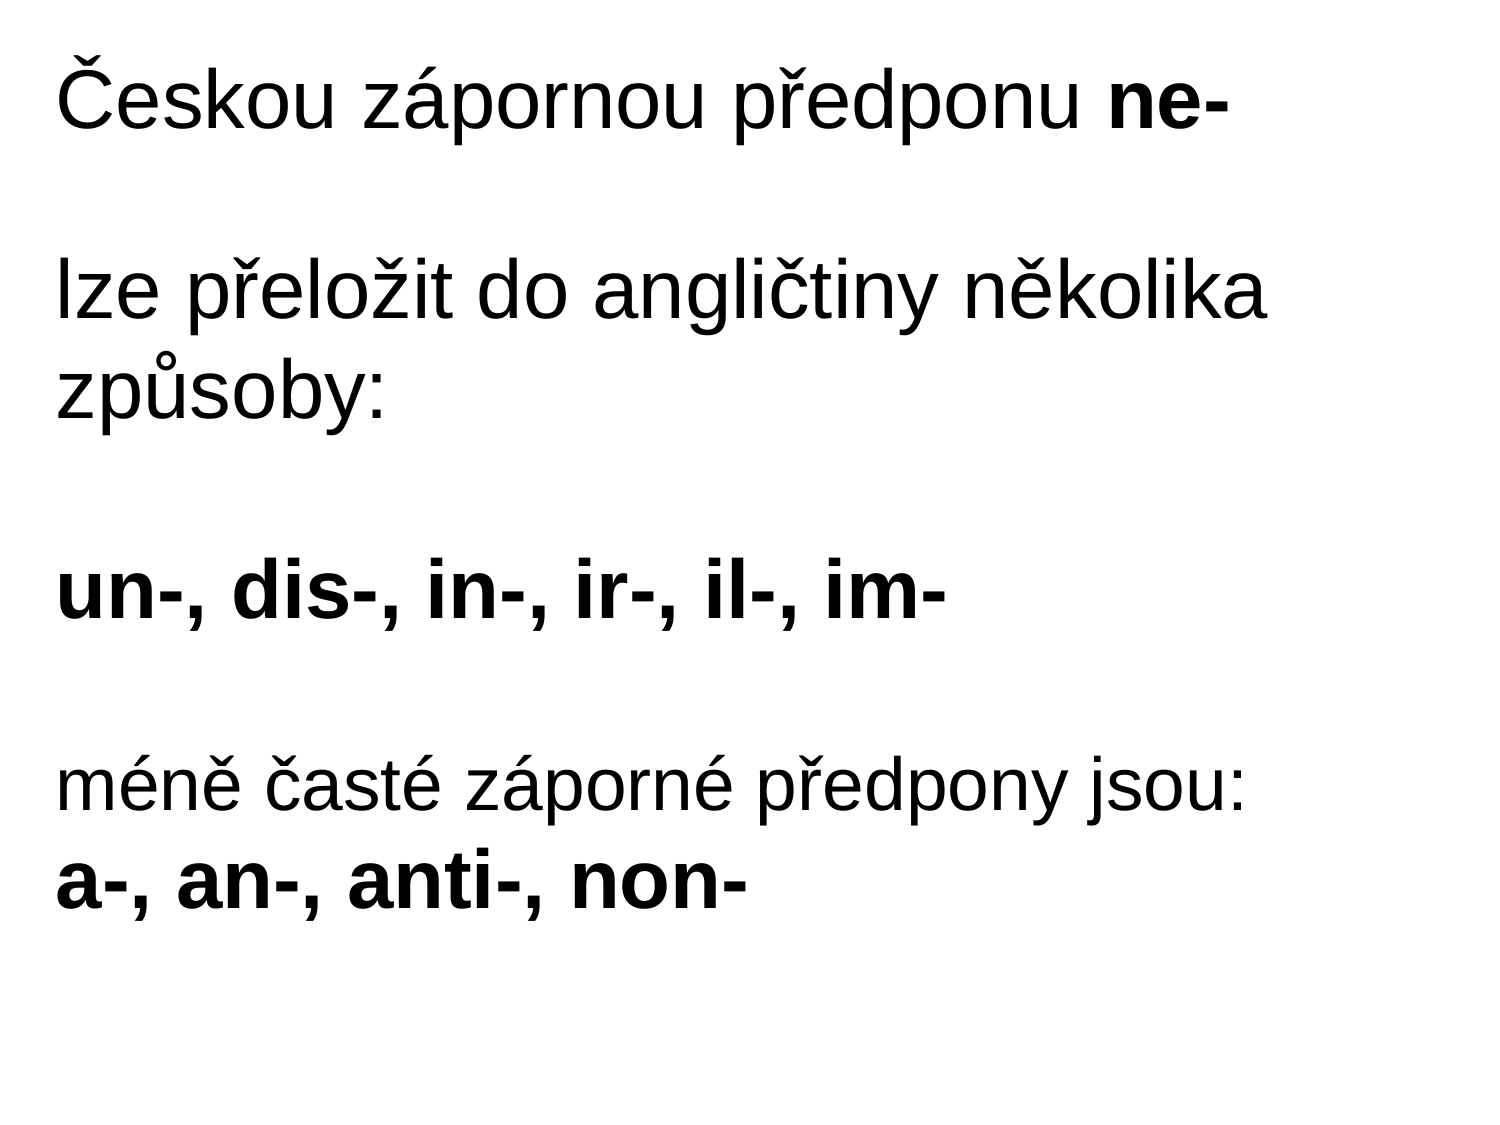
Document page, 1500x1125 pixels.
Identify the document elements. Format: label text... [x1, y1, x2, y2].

text_box Českou zápornou předponu ne- lze přeložit do angličtiny několika způsoby: un-, dis-, in-, ir-, il-, im- méně časté záporné předpony jsou: a-, an-, anti-, non- [41, 37, 1471, 934]
